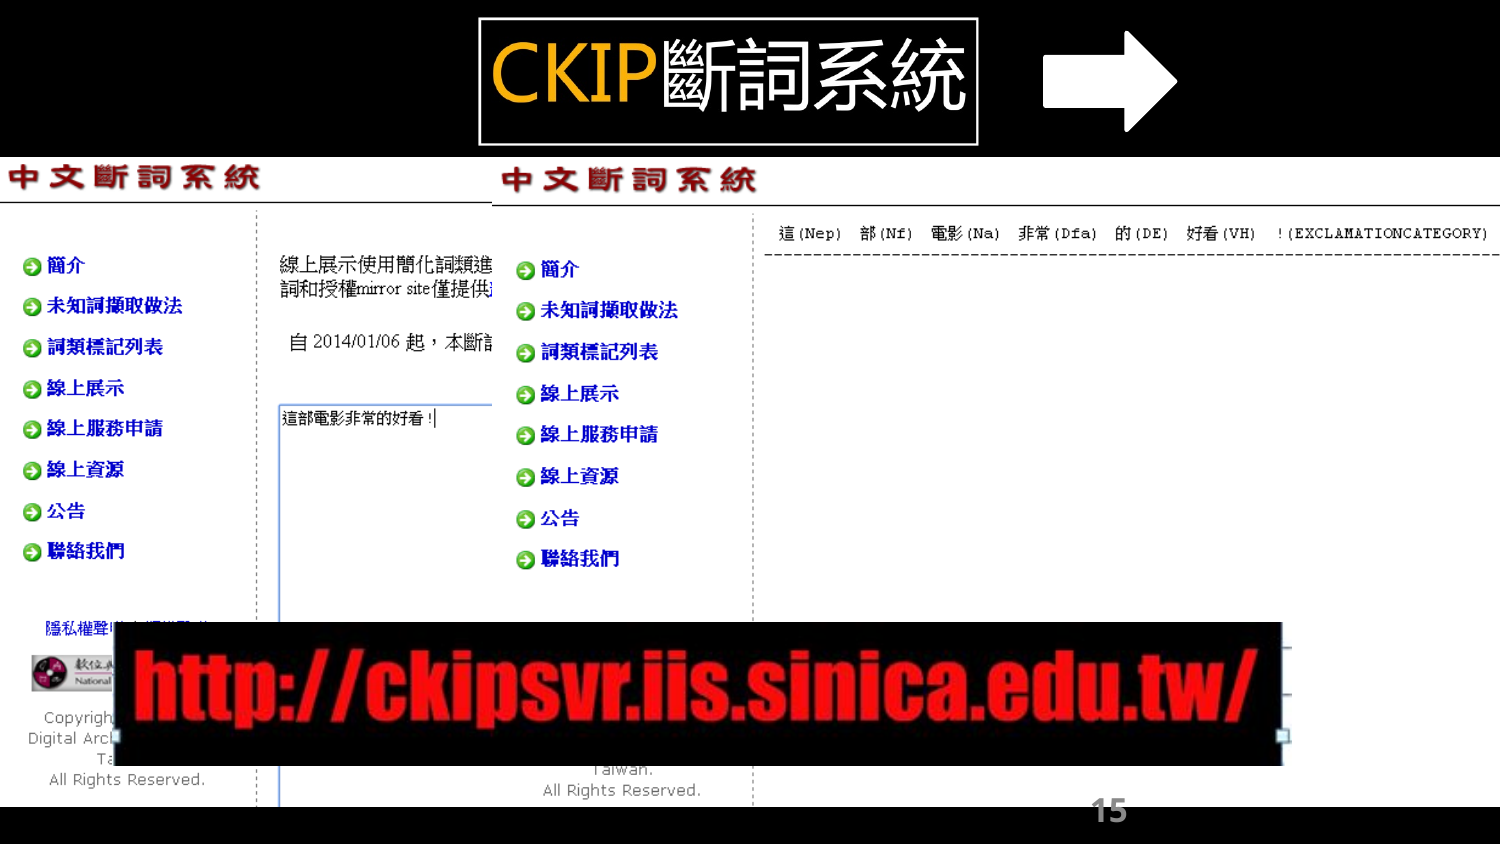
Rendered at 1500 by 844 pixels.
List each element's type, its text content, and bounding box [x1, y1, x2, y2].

picture [466, 0, 987, 157]
picture [0, 158, 1500, 807]
text_box [1045, 32, 1176, 131]
text_box 15 [1074, 782, 1426, 827]
